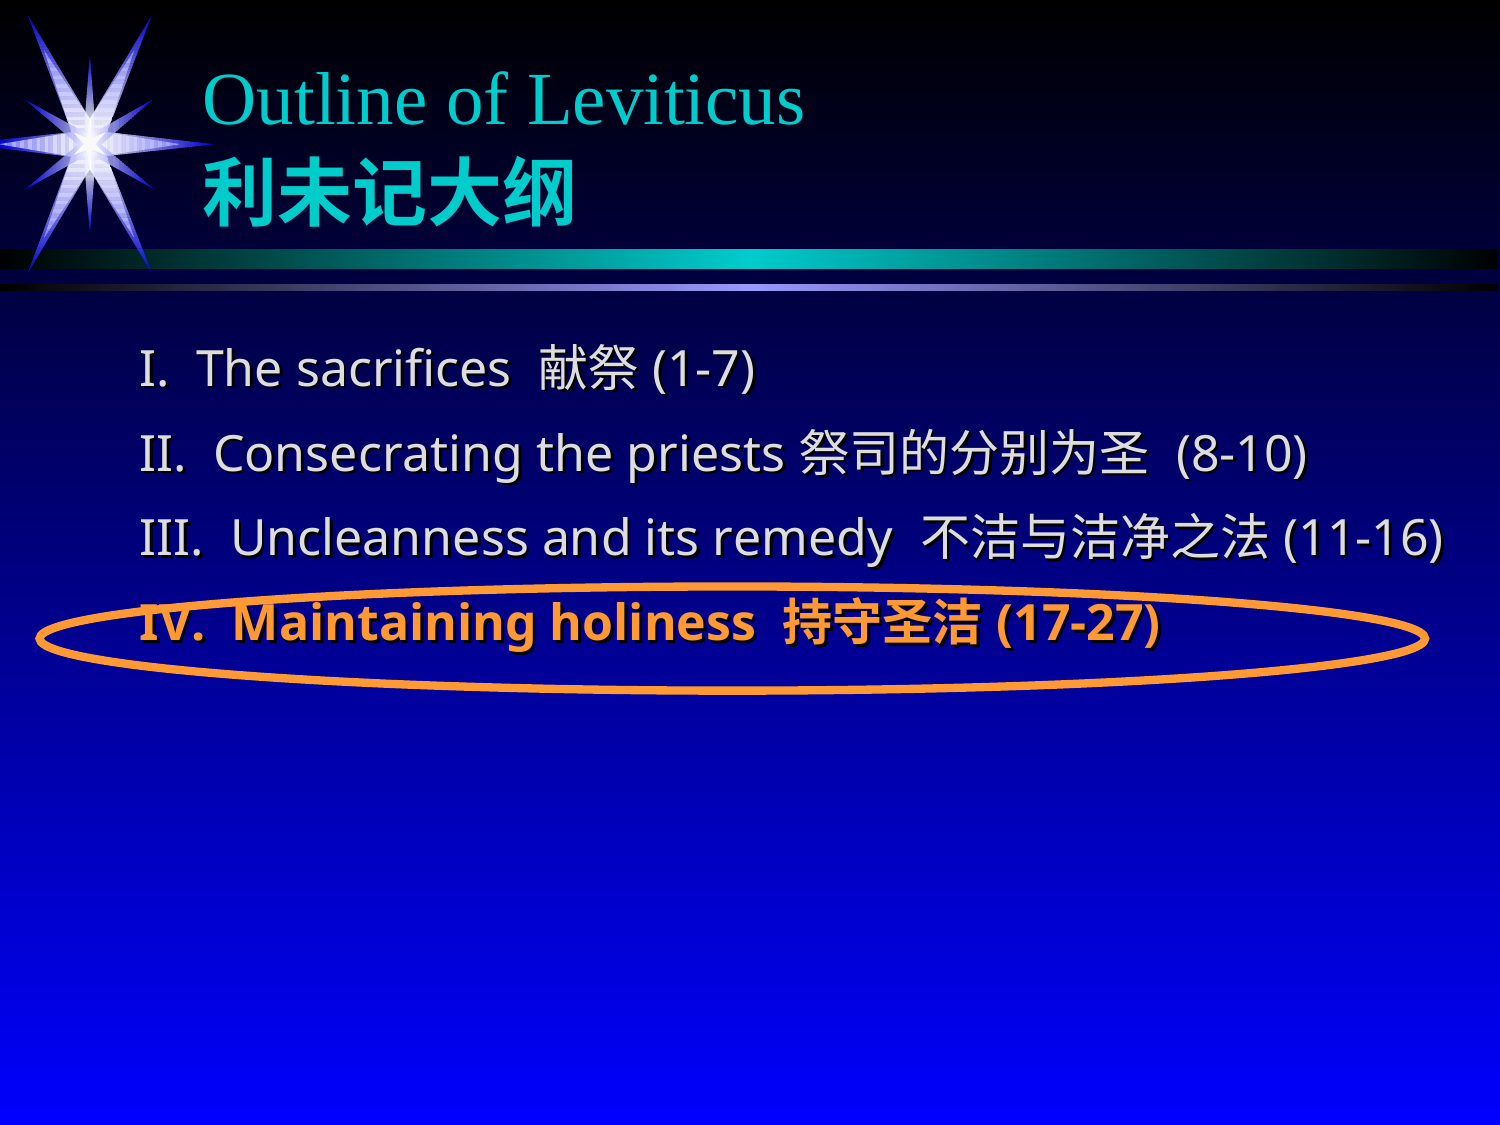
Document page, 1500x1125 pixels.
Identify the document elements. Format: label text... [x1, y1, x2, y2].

list I. The sacrifices 献祭(1-7) II. Consecrating the priests祭司的分别为圣 (8-10) III. Uncleanness and its remedy 不洁与洁净之法(11-16) IV. Maintaining holiness 持守圣洁(17-27) [124, 591, 1420, 686]
title Outline of Leviticus 利未记大纲 [187, 56, 1463, 244]
list I. The sacrifices 献祭(1-7) II. Consecrating the priests祭司的分别为圣 (8-10) III. Uncleanness and its remedy 不洁与洁净之法(11-16) IV. Maintaining holiness 持守圣洁(17-27) [124, 324, 1475, 1001]
